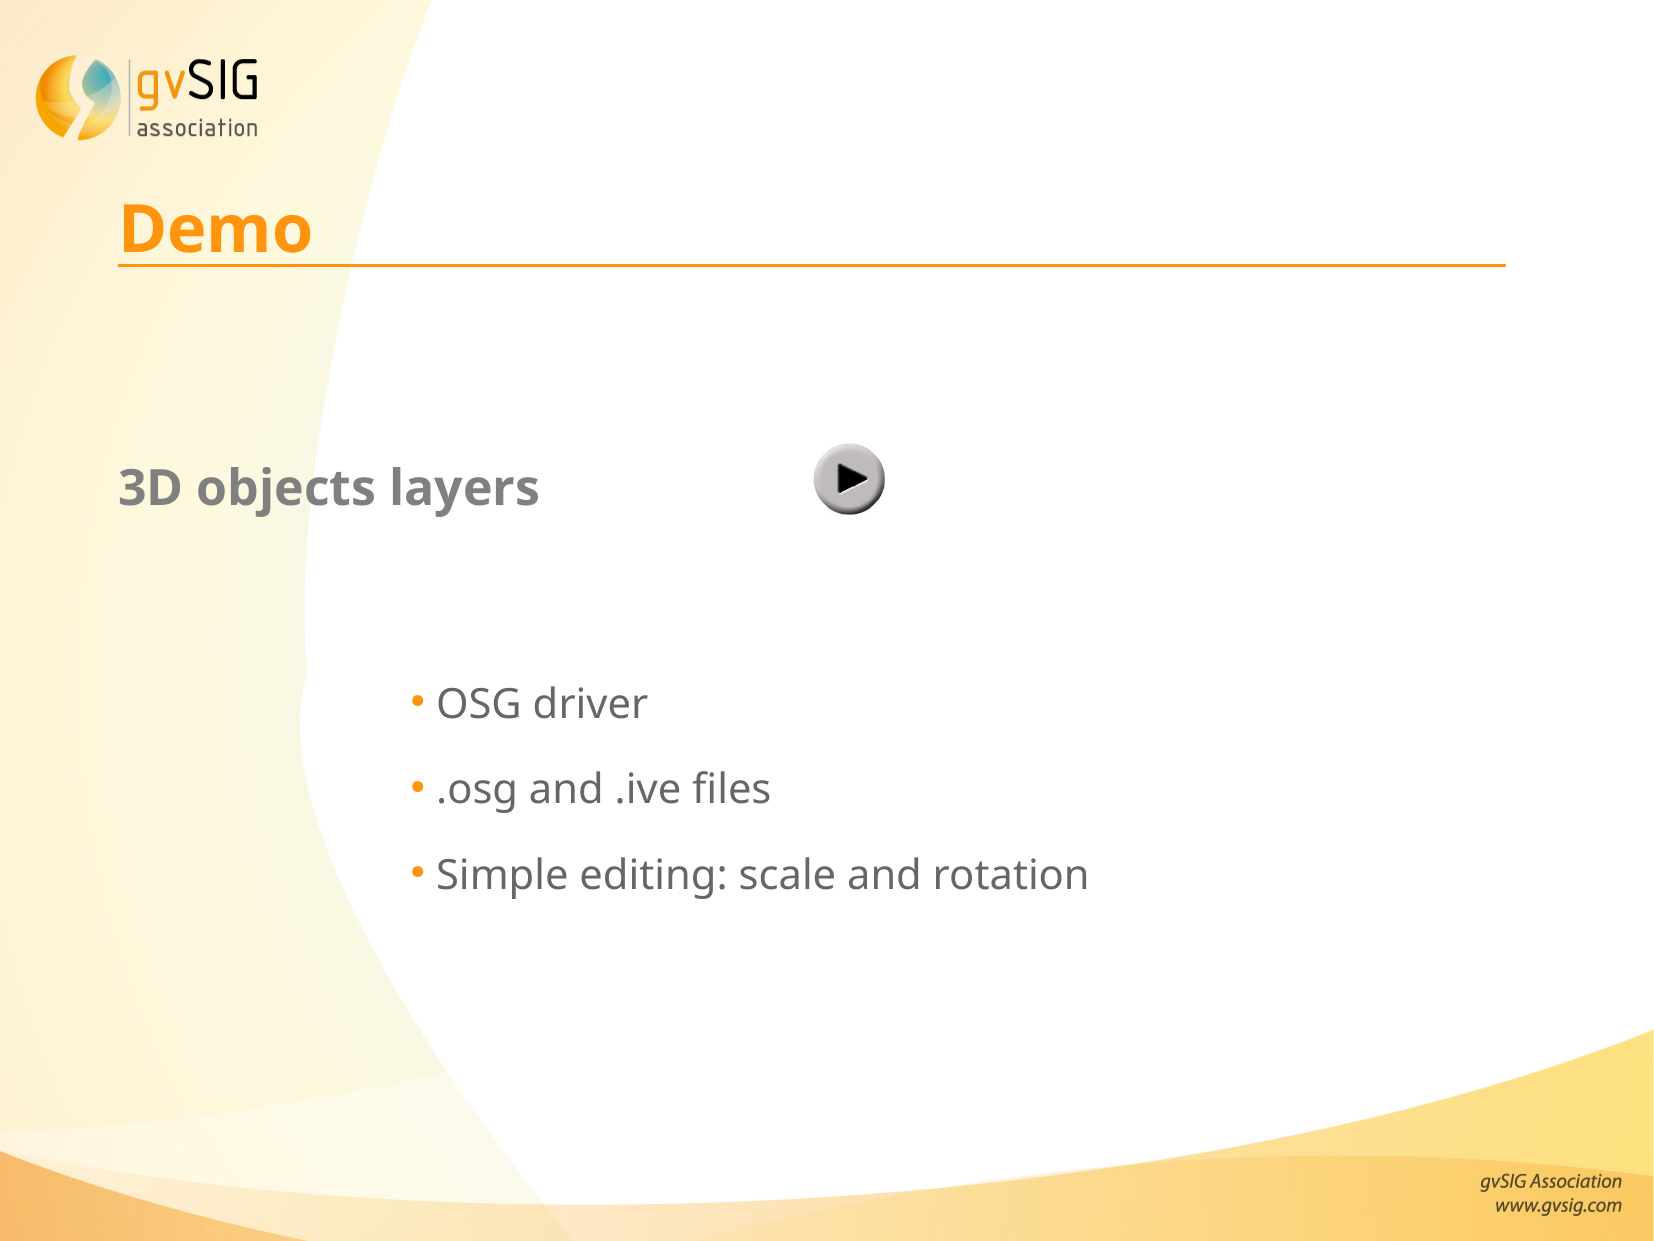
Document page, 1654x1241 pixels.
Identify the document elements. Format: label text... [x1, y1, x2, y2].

text_box OSG driver .osg and .ive files Simple editing: scale and rotation [395, 637, 1419, 847]
title 3D objects layers [118, 441, 1086, 531]
title Demo [118, 177, 1607, 276]
picture [0, 0, 1654, 1241]
